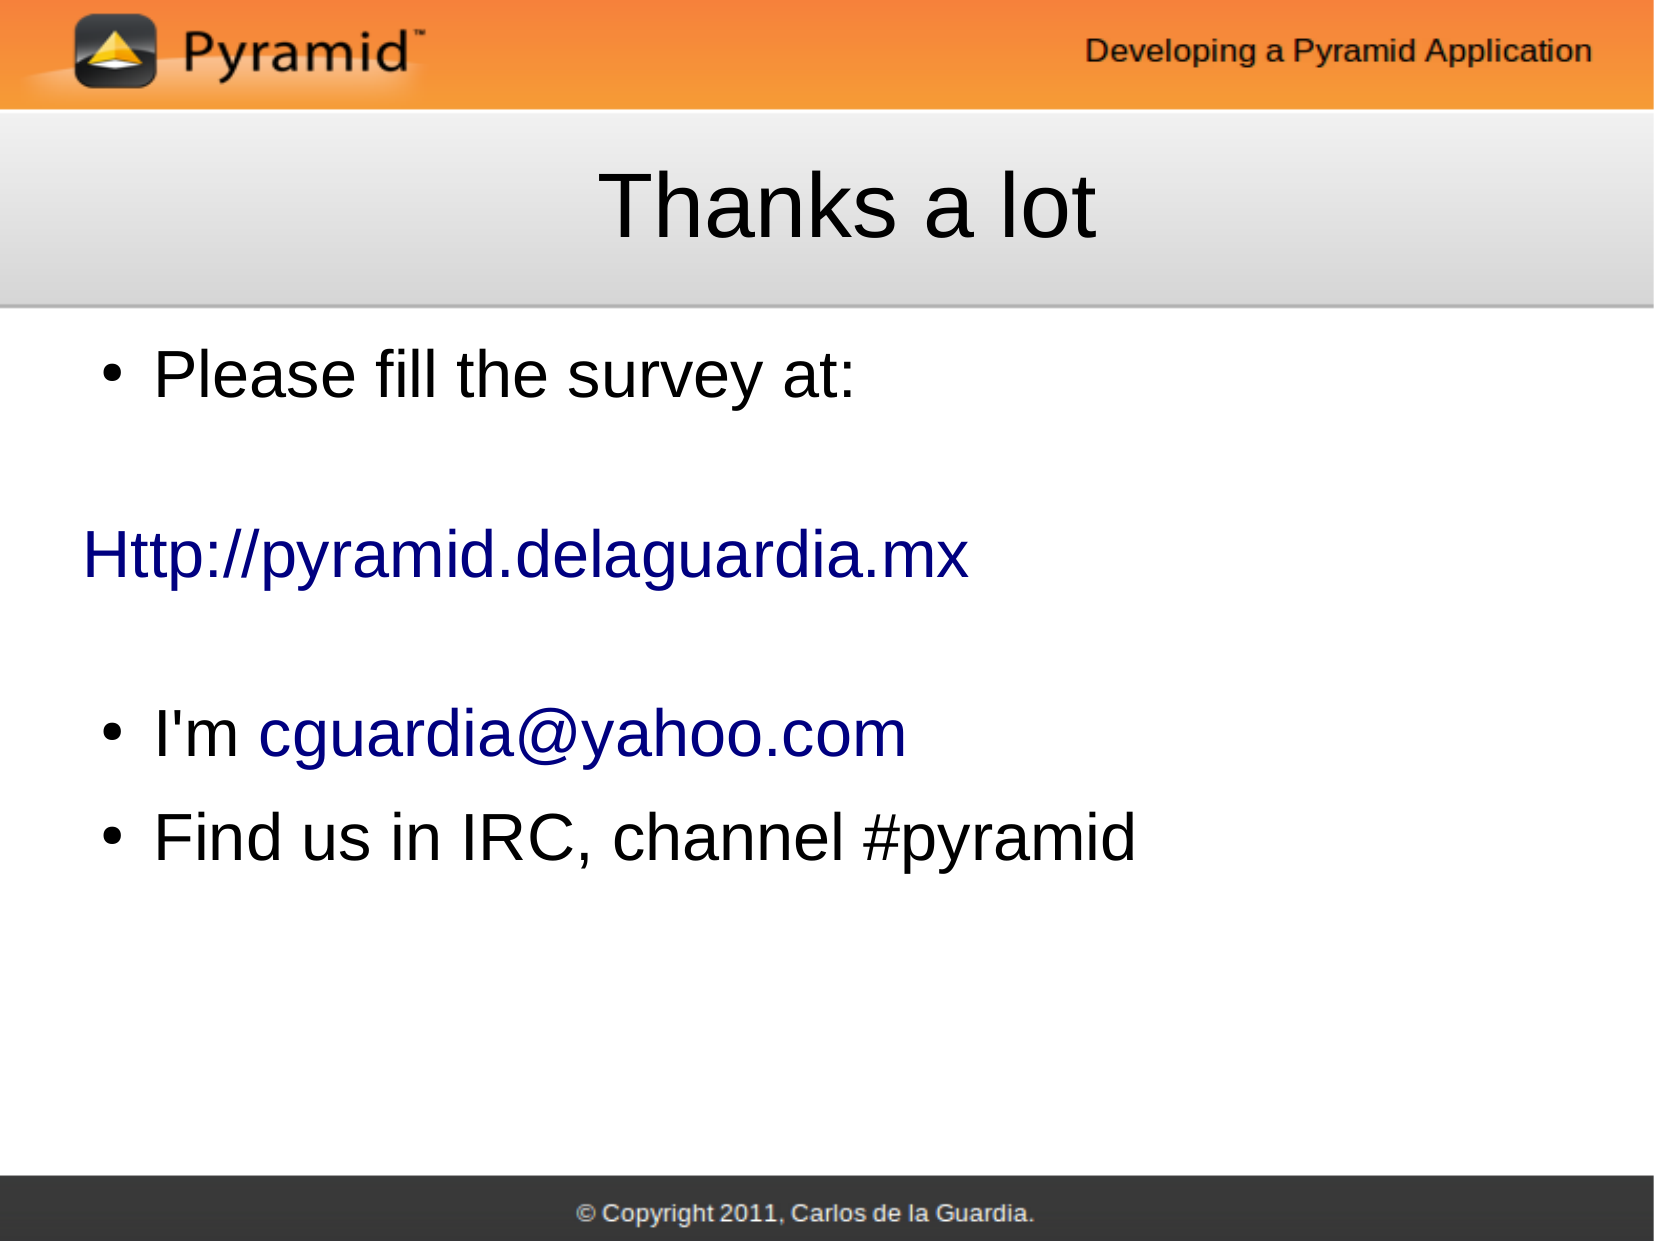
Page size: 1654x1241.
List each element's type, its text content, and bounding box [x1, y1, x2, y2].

picture [0, 0, 1654, 1241]
title Thanks a lot [82, 112, 1613, 301]
list Please fill the survey at: Http://pyramid.delaguardia.mx I'm cguardia@yahoo.com Find us in IRC, channel #pyramid [82, 337, 1571, 1157]
